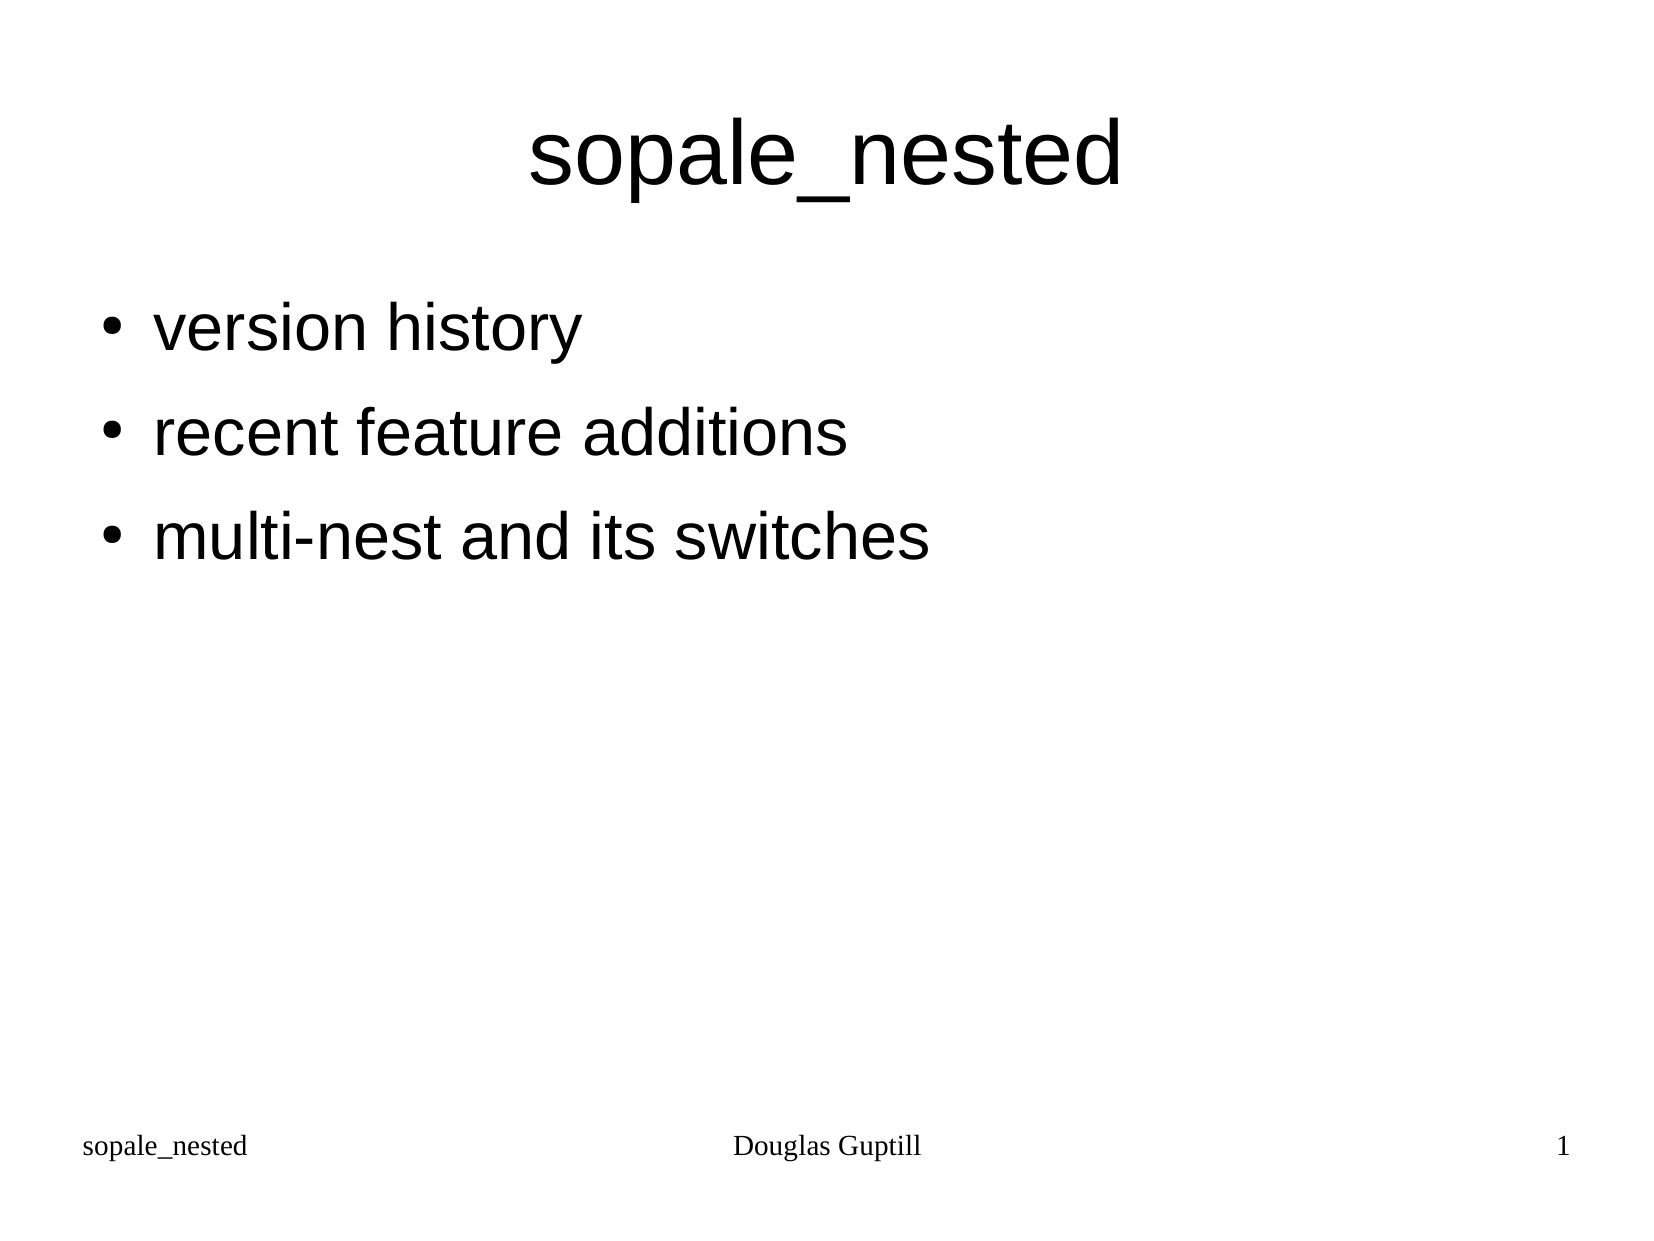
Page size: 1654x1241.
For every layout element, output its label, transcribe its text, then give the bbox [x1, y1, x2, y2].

list version history recent feature additions multi-nest and its switches [82, 290, 1538, 1010]
title sopale_nested [82, 49, 1571, 257]
